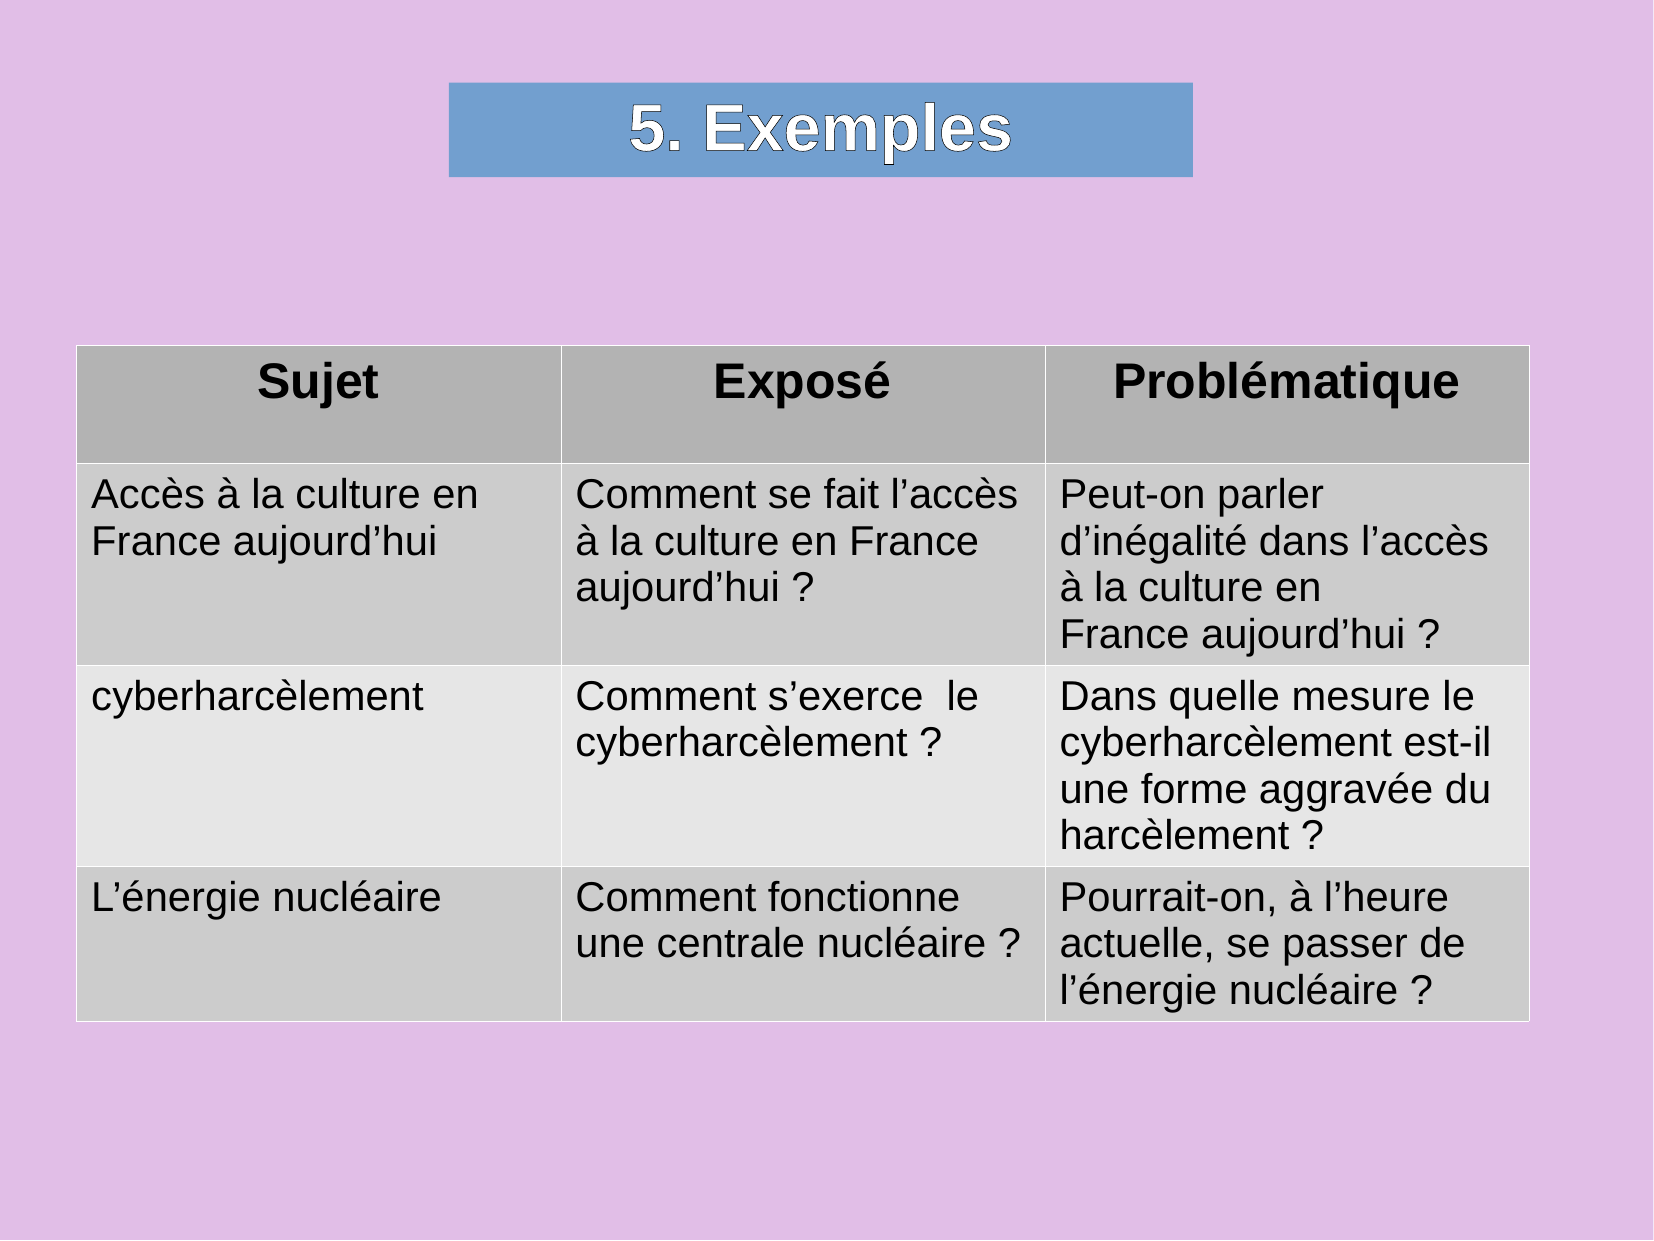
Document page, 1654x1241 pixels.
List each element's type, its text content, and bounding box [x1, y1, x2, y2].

table_cell Pourrait-on, à l’heure actuelle, se passer de l’énergie nucléaire ? [1046, 867, 1529, 1021]
table_cell Peut-on parler d’inégalité dans l’accès à la culture en France aujourd’hui ? [1046, 464, 1529, 665]
table_cell Accès à la culture en France aujourd’hui [77, 464, 561, 665]
text_box 5. Exemples [448, 82, 1193, 178]
table_cell L’énergie nucléaire [77, 867, 561, 1021]
table_cell Comment fonctionne une centrale nucléaire ? [562, 867, 1045, 1021]
table_header Sujet [77, 346, 561, 463]
table_cell Comment s’exerce le cyberharcèlement ? [562, 666, 1045, 866]
table_cell cyberharcèlement [77, 666, 561, 866]
table_header Exposé [562, 346, 1045, 463]
table_cell Comment se fait l’accès à la culture en France aujourd’hui ? [562, 464, 1045, 665]
table_header Problématique [1046, 346, 1529, 463]
table_cell Dans quelle mesure le cyberharcèlement est-il une forme aggravée du harcèlement ? [1046, 666, 1529, 866]
